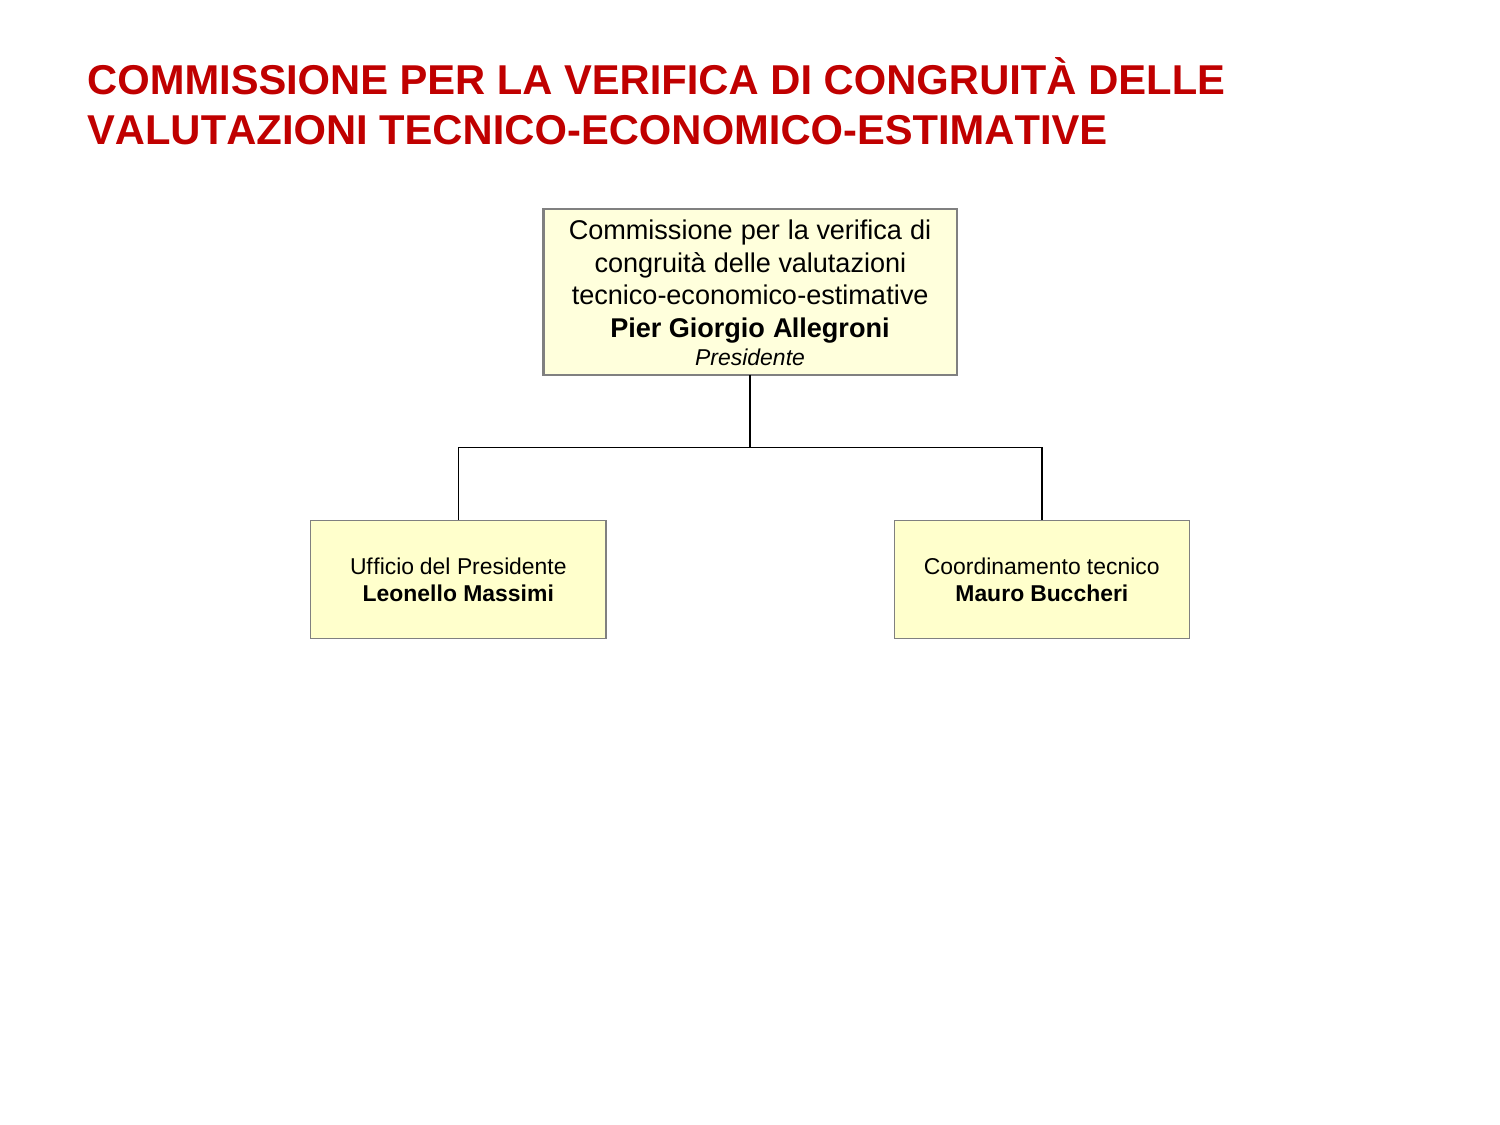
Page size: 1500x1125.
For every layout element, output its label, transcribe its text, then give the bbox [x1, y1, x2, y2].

picture [309, 204, 1191, 639]
text_box COMMISSIONE PER LA VERIFICA DI CONGRUITÀ DELLE VALUTAZIONI TECNICO-ECONOMICO-ESTIMATIVE [72, 45, 1462, 128]
